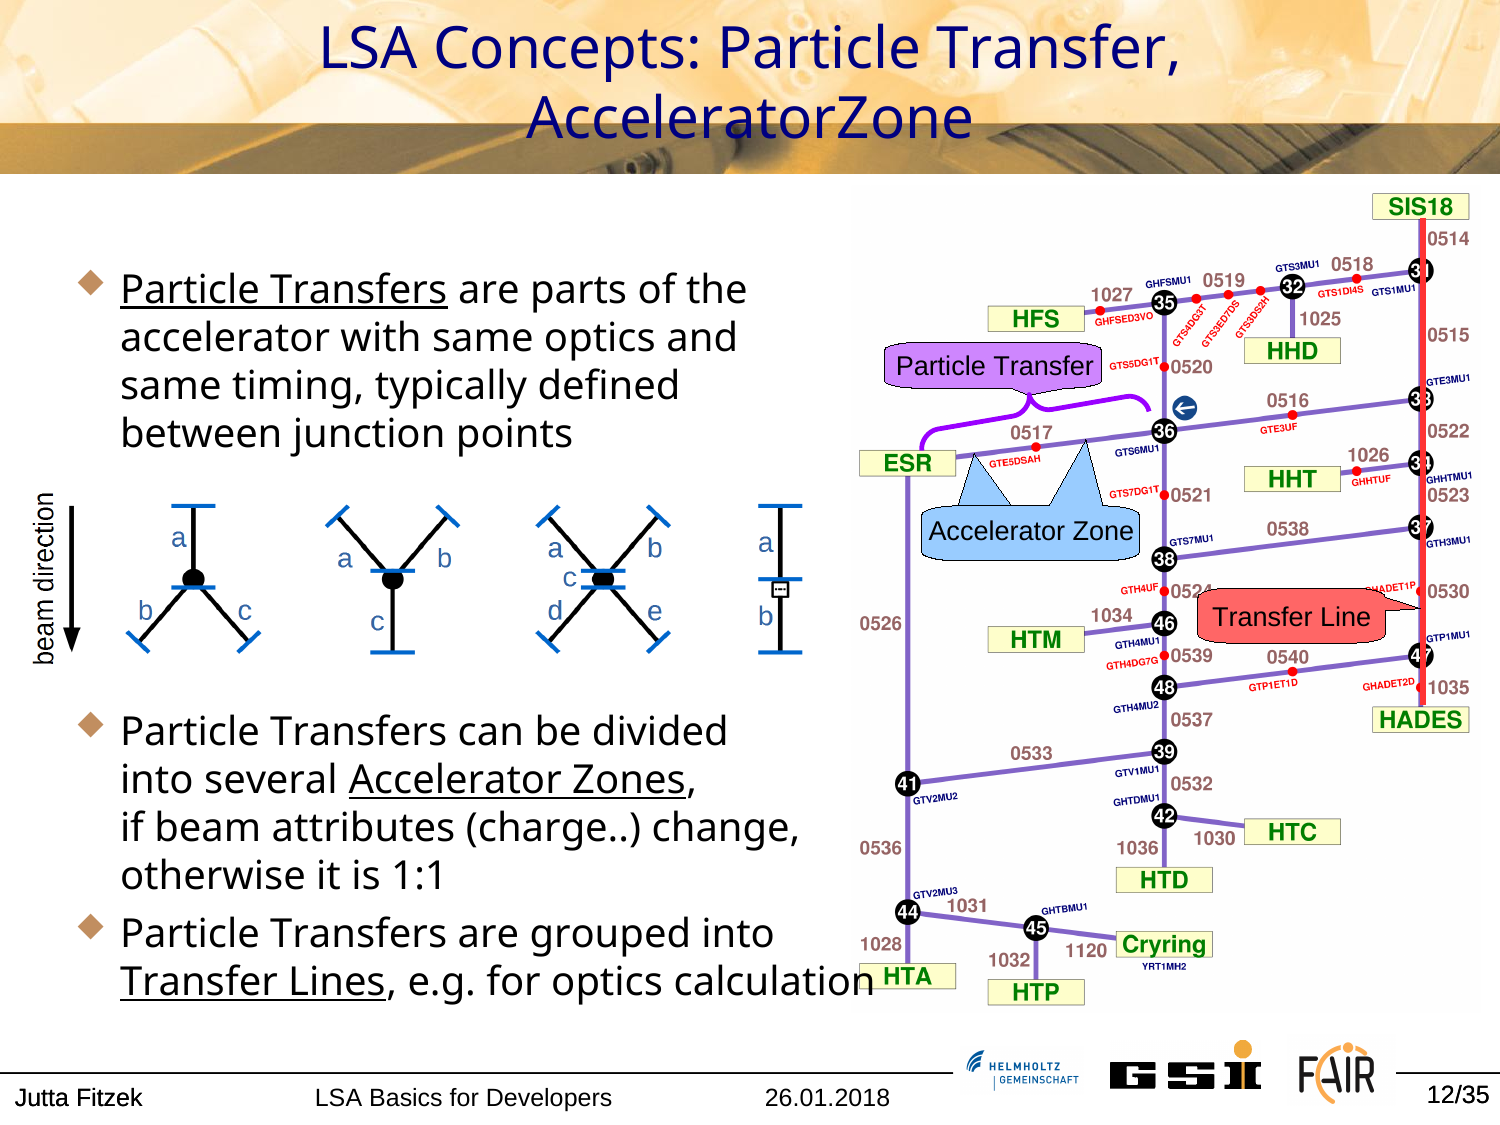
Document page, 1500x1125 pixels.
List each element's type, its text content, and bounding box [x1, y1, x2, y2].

text_box Transfer Line [1197, 588, 1421, 644]
picture [960, 1046, 1084, 1095]
picture [1110, 1040, 1261, 1089]
picture [851, 185, 1481, 1013]
text_box [951, 439, 1109, 506]
picture [22, 484, 812, 670]
picture [0, 0, 1500, 175]
text_box Accelerator Zone [913, 506, 1214, 601]
title LSA Concepts: Particle Transfer, AcceleratorZone [75, 0, 1425, 174]
picture [1287, 1034, 1396, 1106]
list Particle Transfers are parts of the accelerator with same optics and same timing, typically defined between junction points Particle Transfers can be divided into several Accelerator Zones, if beam attributes (charge..) change, otherwise it is 1:1 Particle Transfers are grouped into Transfer Lines, e.g. for optics calculation [75, 263, 1426, 1006]
text_box Particle Transfer [881, 341, 1182, 436]
